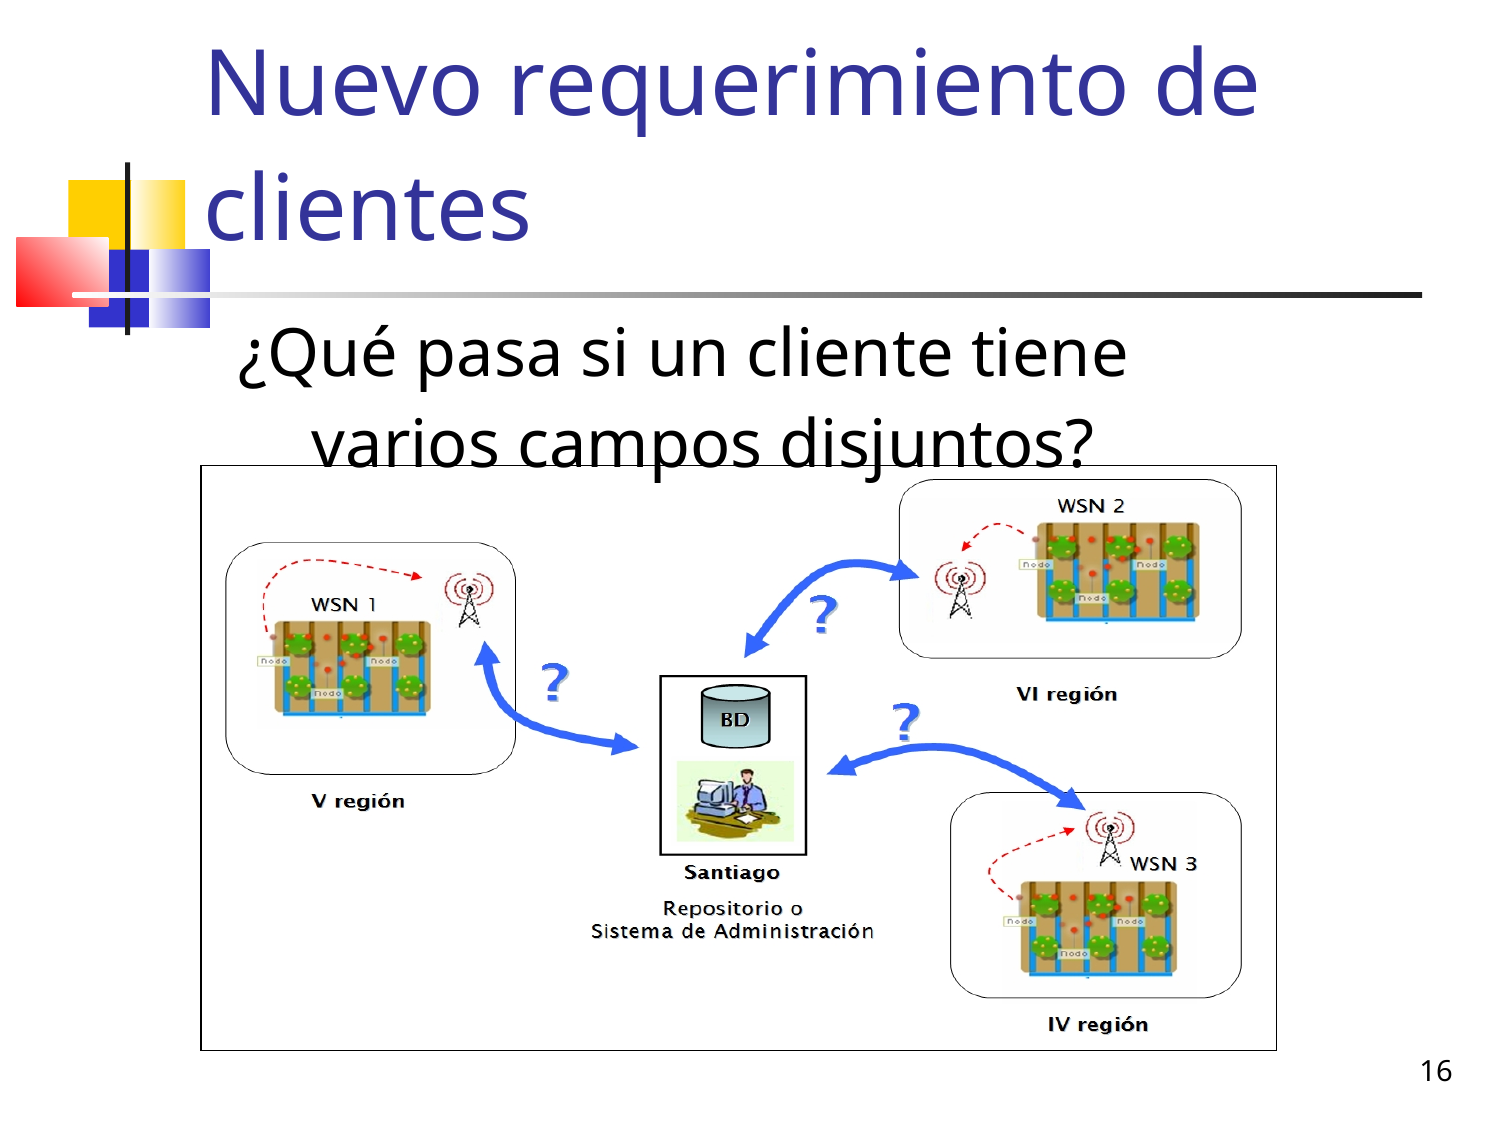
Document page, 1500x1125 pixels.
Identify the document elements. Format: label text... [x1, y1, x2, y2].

title Nuevo requerimiento de clientes [188, 35, 1468, 276]
list ¿Qué pasa si un cliente tiene varios campos disjuntos? [137, 298, 1232, 469]
text_box <number> [1155, 1024, 1468, 1100]
picture [201, 466, 1277, 1051]
